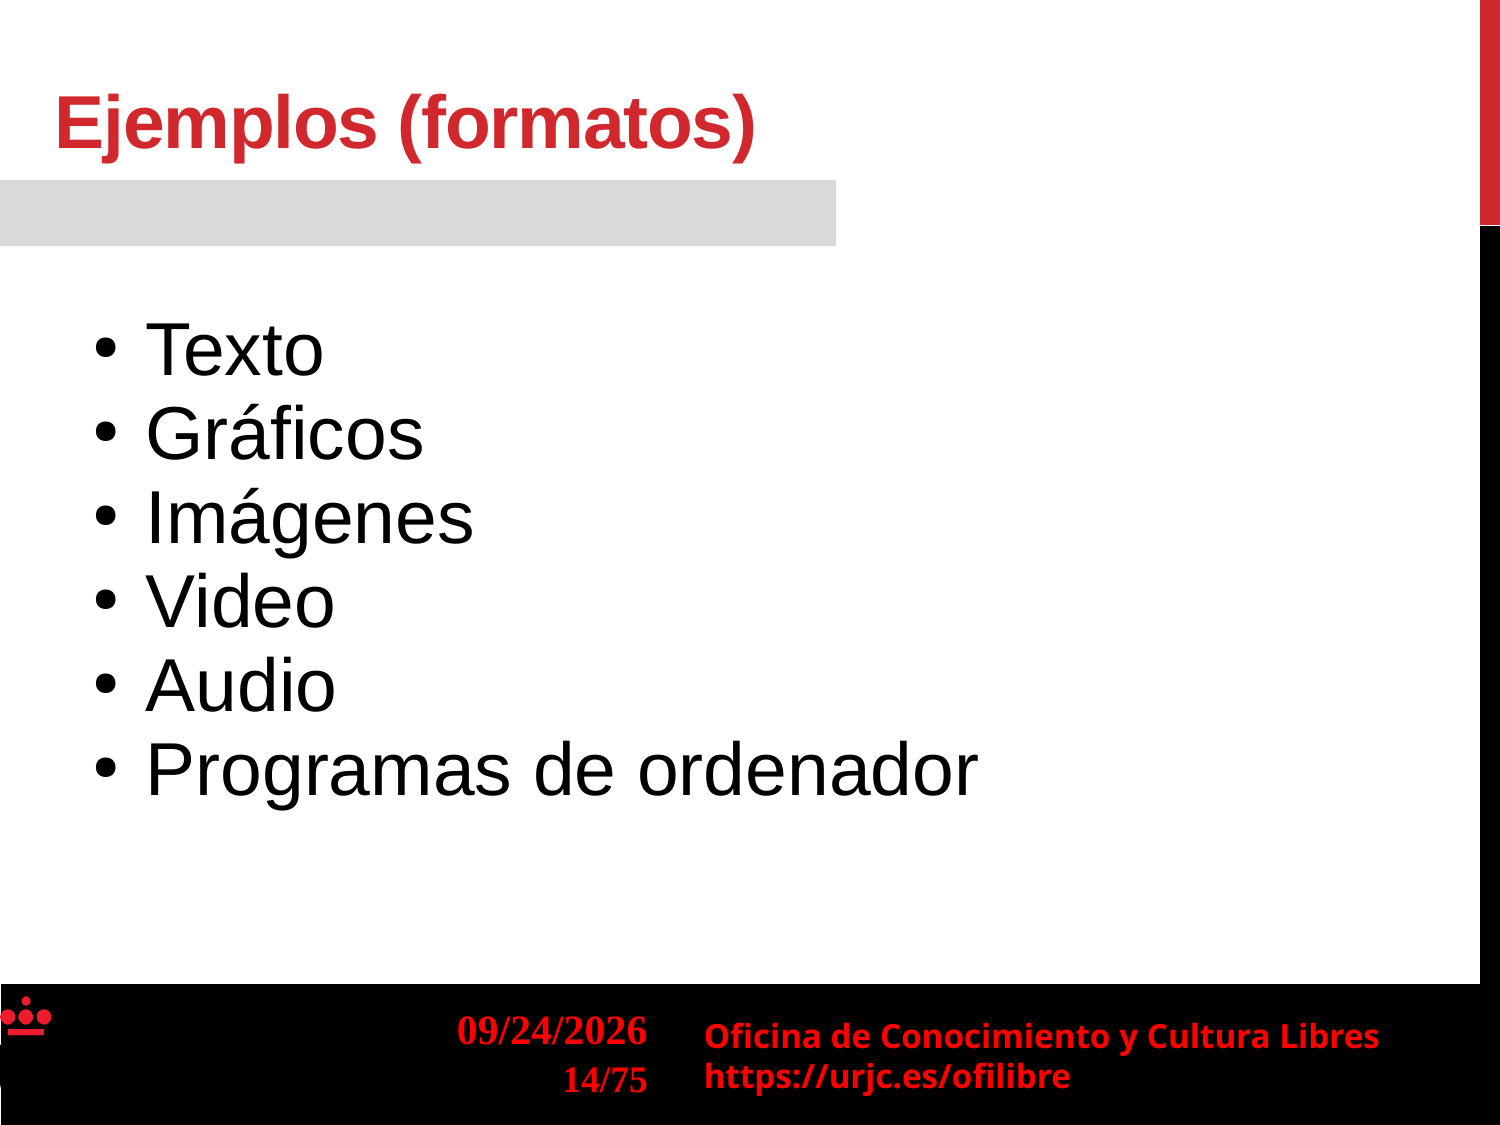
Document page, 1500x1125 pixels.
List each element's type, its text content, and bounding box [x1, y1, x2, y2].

text_box Ejemplos (formatos) [39, 24, 1366, 172]
text_box Texto Gráficos Imágenes Video Audio Programas de ordenador [60, 299, 1254, 903]
title [75, 15, 1425, 172]
